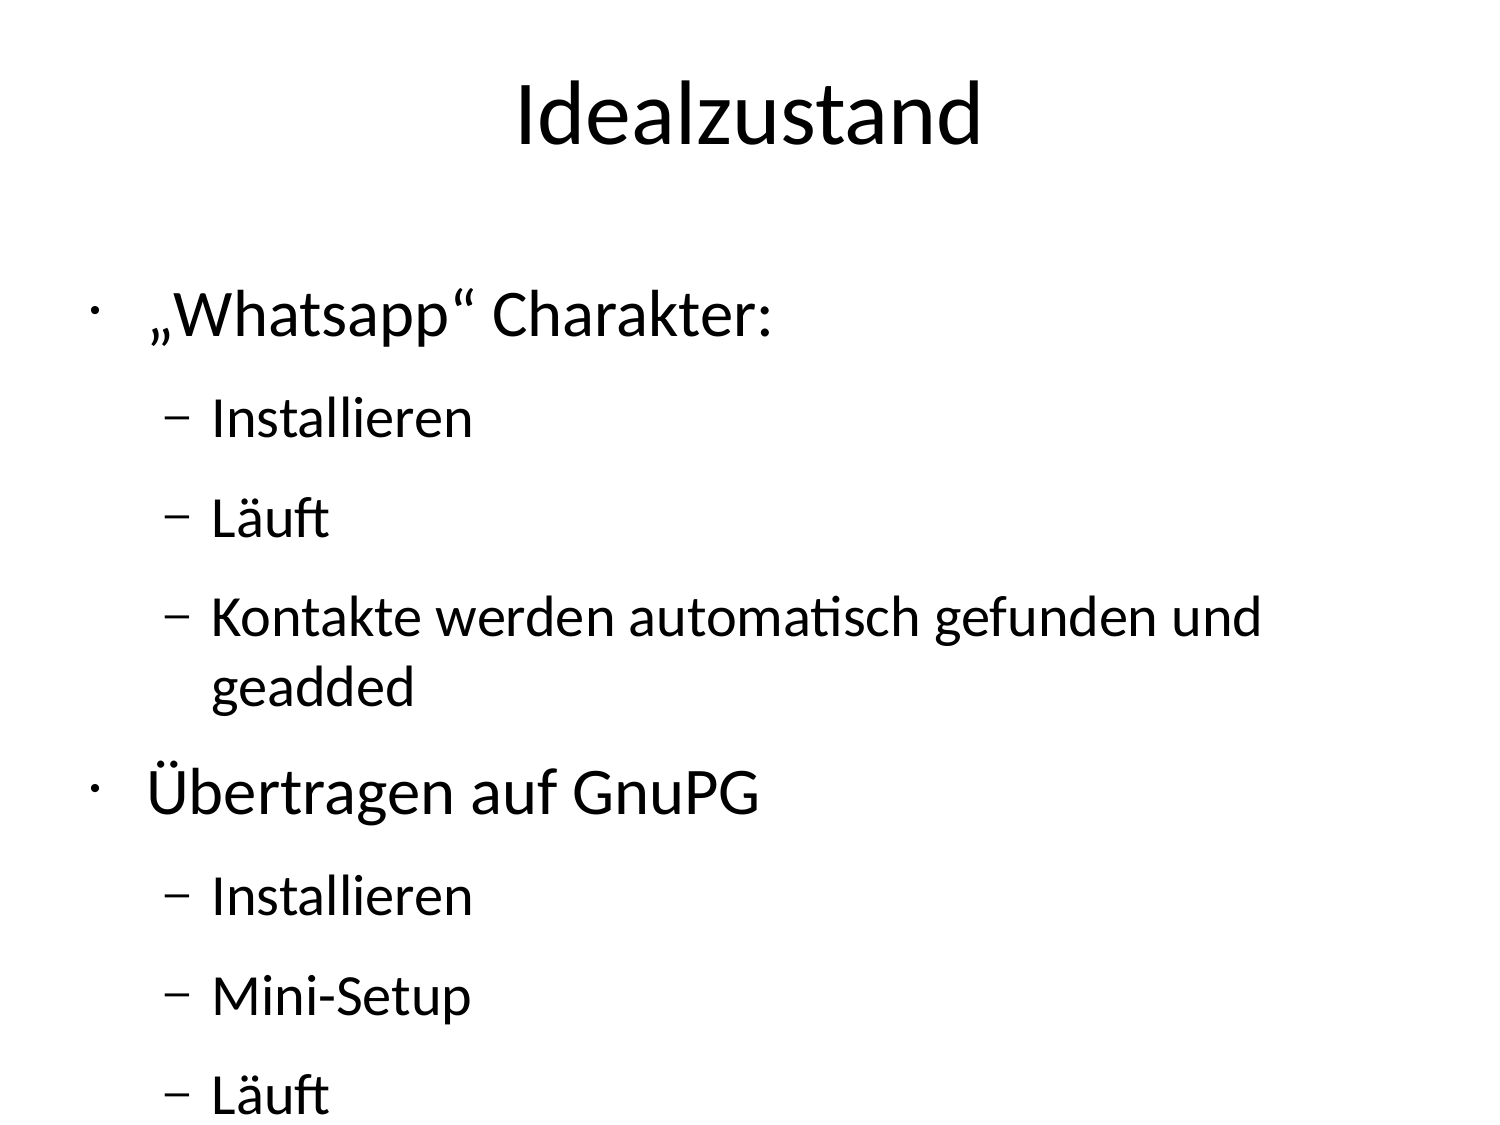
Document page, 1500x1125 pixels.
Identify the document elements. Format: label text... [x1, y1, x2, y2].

list „Whatsapp“ Charakter: Installieren Läuft Kontakte werden automatisch gefunden und geadded Übertragen auf GnuPG Installieren Mini-Setup Läuft Verschlüsselung wird automatisch propagiert und neue Kontakte mit Verschlüsselung werden automatisch gefunden Unique Userexperience auf allen Geräten, d.h. PC, Mac, Android, Windows-Phone, iPhone, Linux Trotzdem hohe Sicherheit [75, 262, 1425, 1005]
title Idealzustand [75, 45, 1425, 233]
